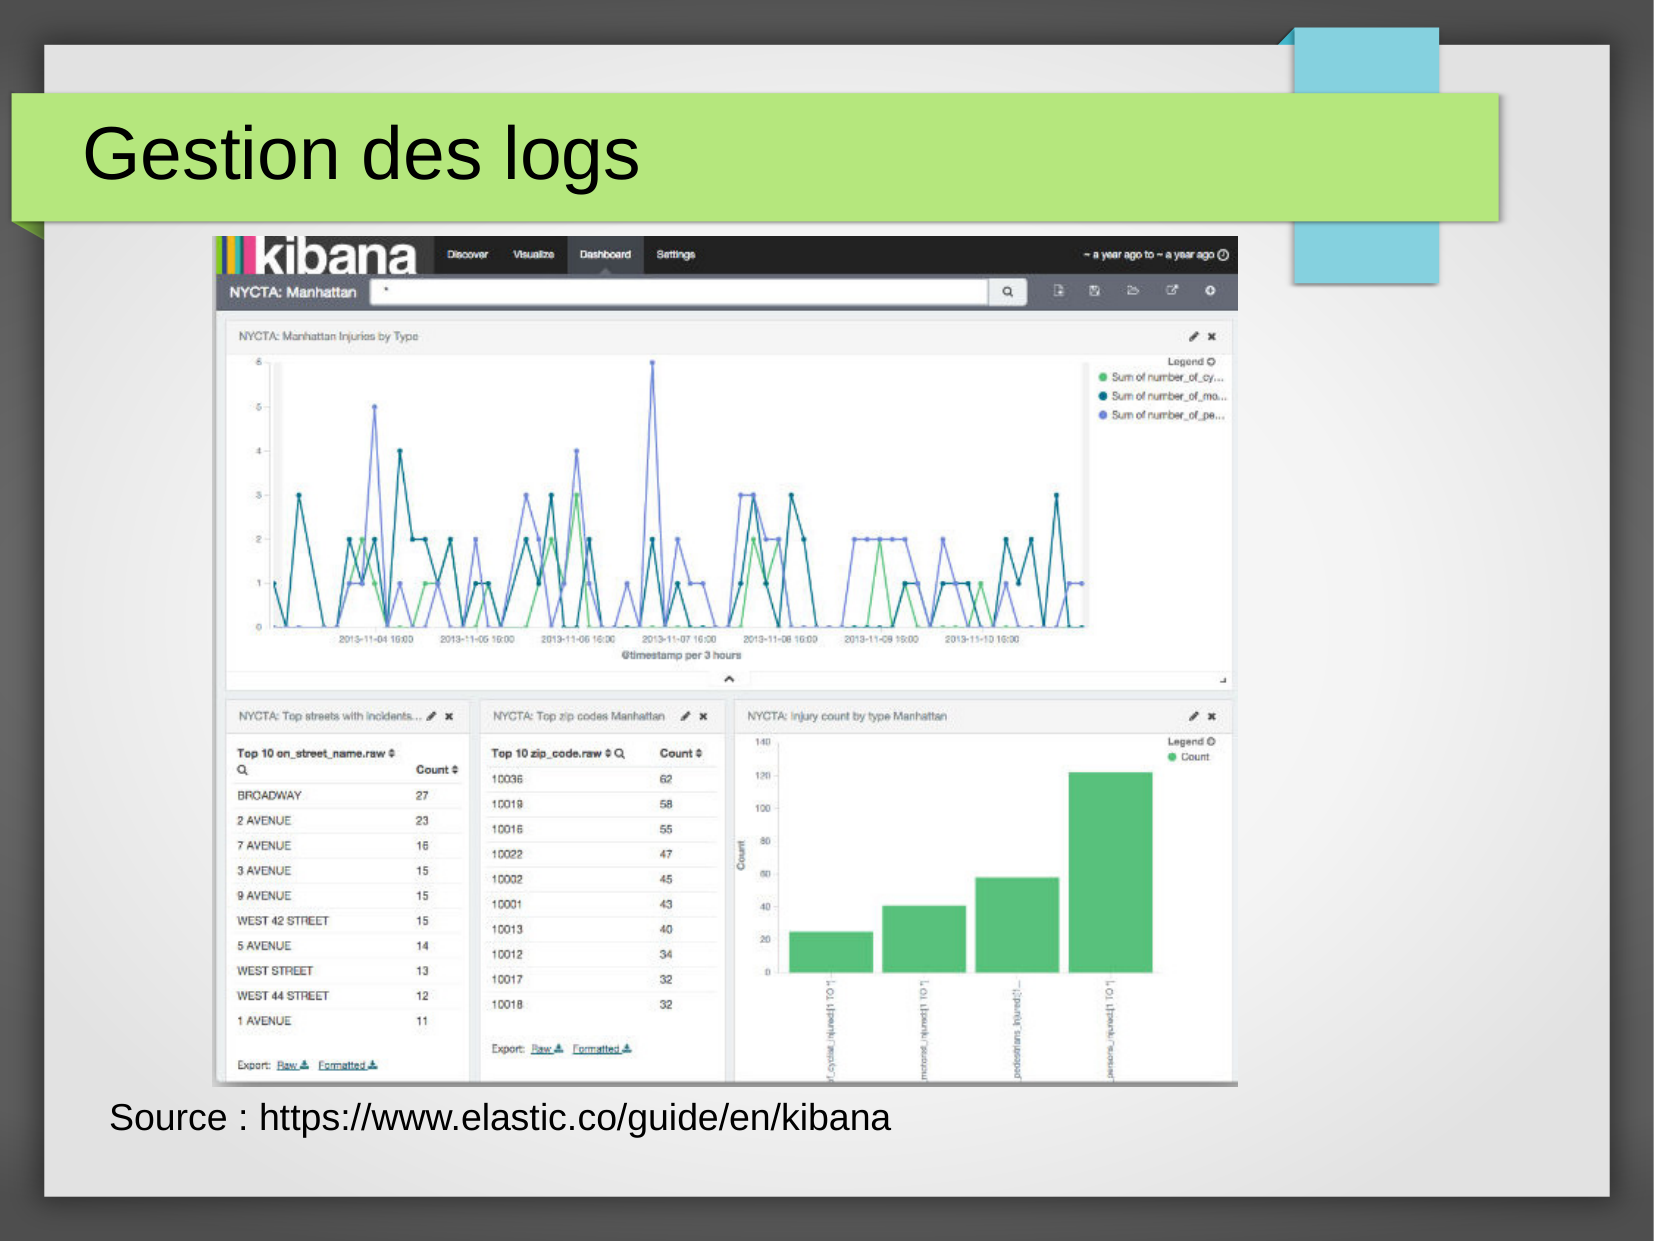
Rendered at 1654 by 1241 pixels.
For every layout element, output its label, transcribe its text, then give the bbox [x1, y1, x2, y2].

title Gestion des logs [82, 94, 1264, 213]
picture [0, 0, 1654, 1241]
text_box Source : https://www.elastic.co/guide/en/kibana [94, 1088, 1595, 1146]
